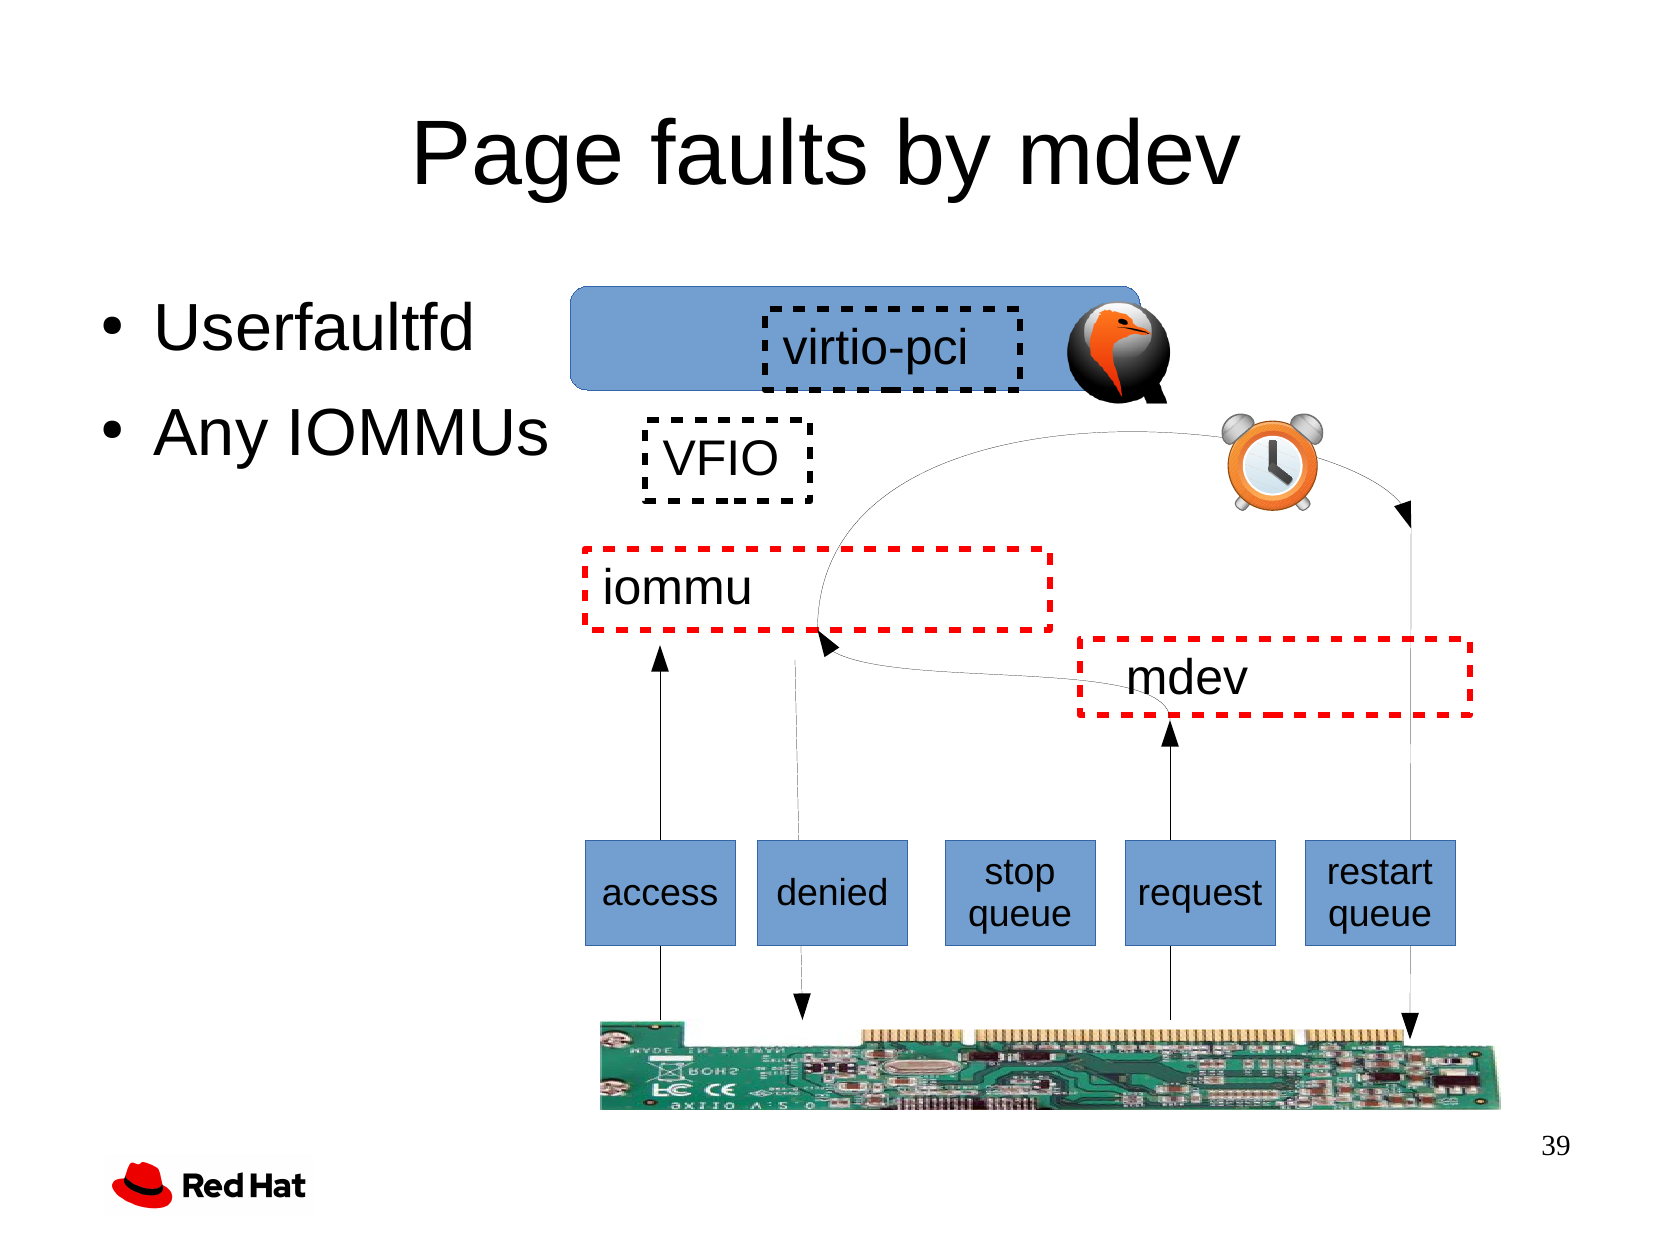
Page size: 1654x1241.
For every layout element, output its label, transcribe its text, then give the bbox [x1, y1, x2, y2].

title Page faults by mdev [82, 49, 1571, 257]
list Userfaultfd Any IOMMUs [82, 290, 1571, 1010]
picture [597, 1019, 1501, 1111]
text_box [576, 286, 1134, 290]
picture [105, 1154, 314, 1216]
